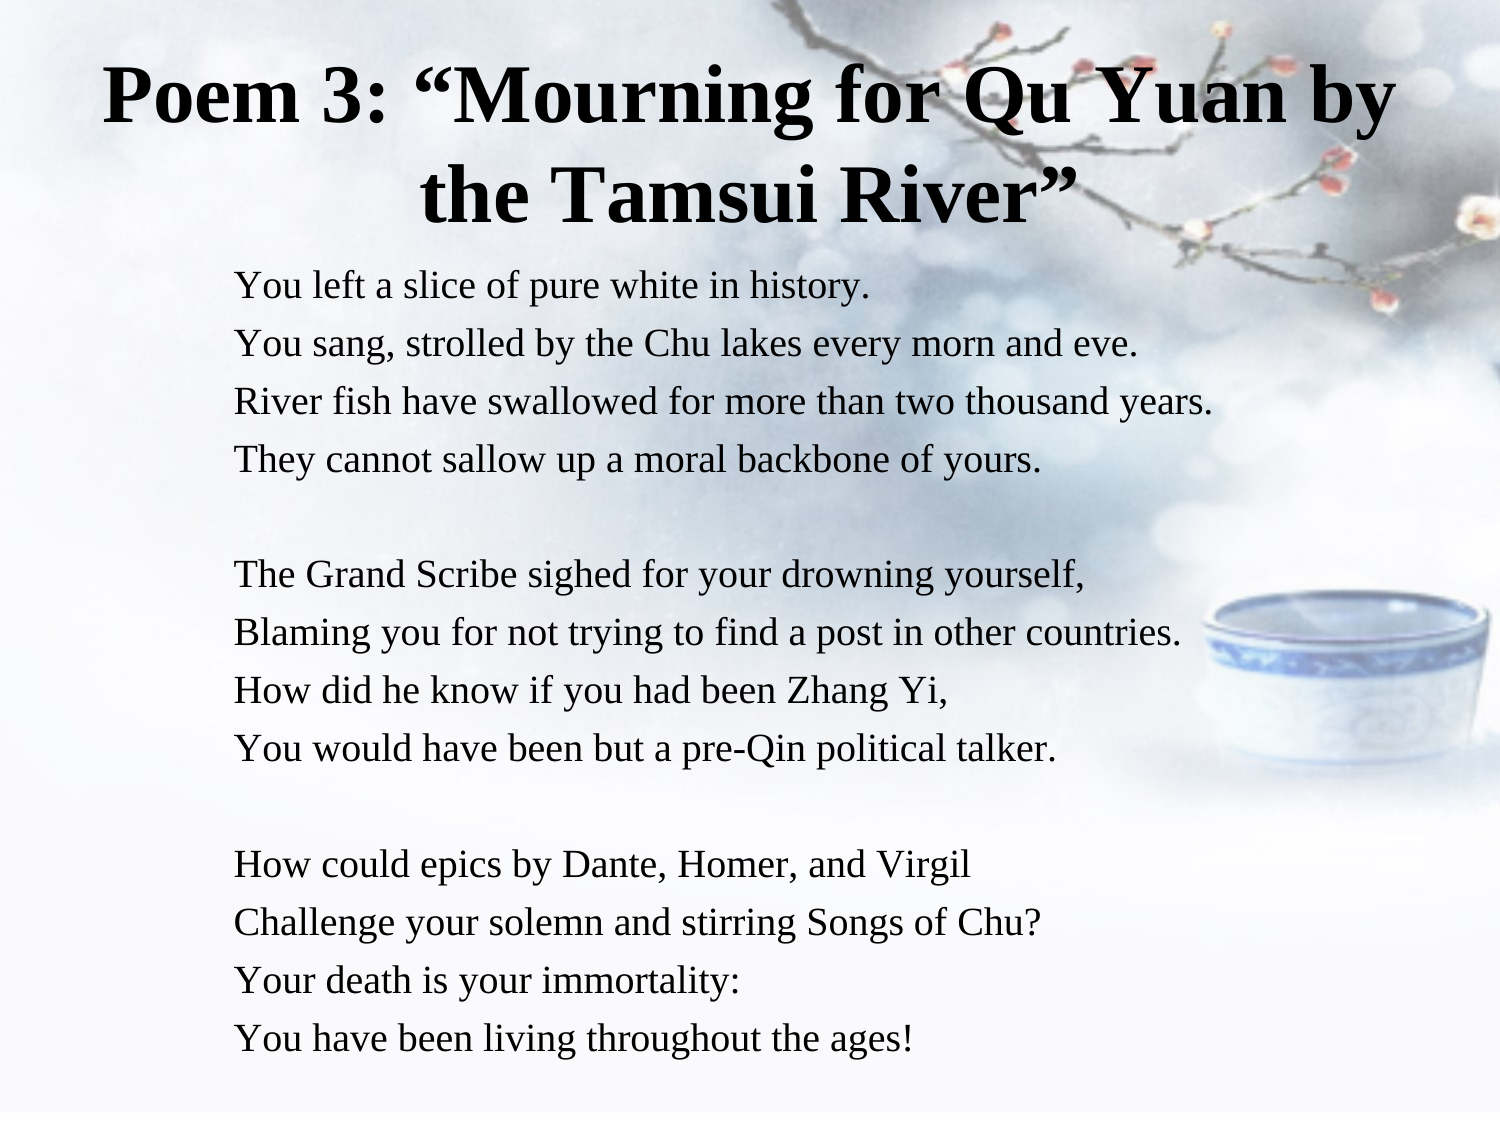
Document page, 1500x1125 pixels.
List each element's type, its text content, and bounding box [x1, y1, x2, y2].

title Poem 3: “Mourning for Qu Yuan by the Tamsui River” [75, 45, 1426, 233]
list You left a slice of pure white in history. You sang, strolled by the Chu lakes every morn and eve. River fish have swallowed for more than two thousand years. They cannot sallow up a moral backbone of yours. The Grand Scribe sighed for your drowning yourself, Blaming you for not trying to find a post in other countries. How did he know if you had been Zhang Yi, You would have been but a pre-Qin political talker. How could epics by Dante, Homer, and Virgil Challenge your solemn and stirring Songs of Chu? Your death is your immortality: You have been living throughout the ages! [218, 250, 1436, 1125]
picture [0, 0, 1500, 1125]
